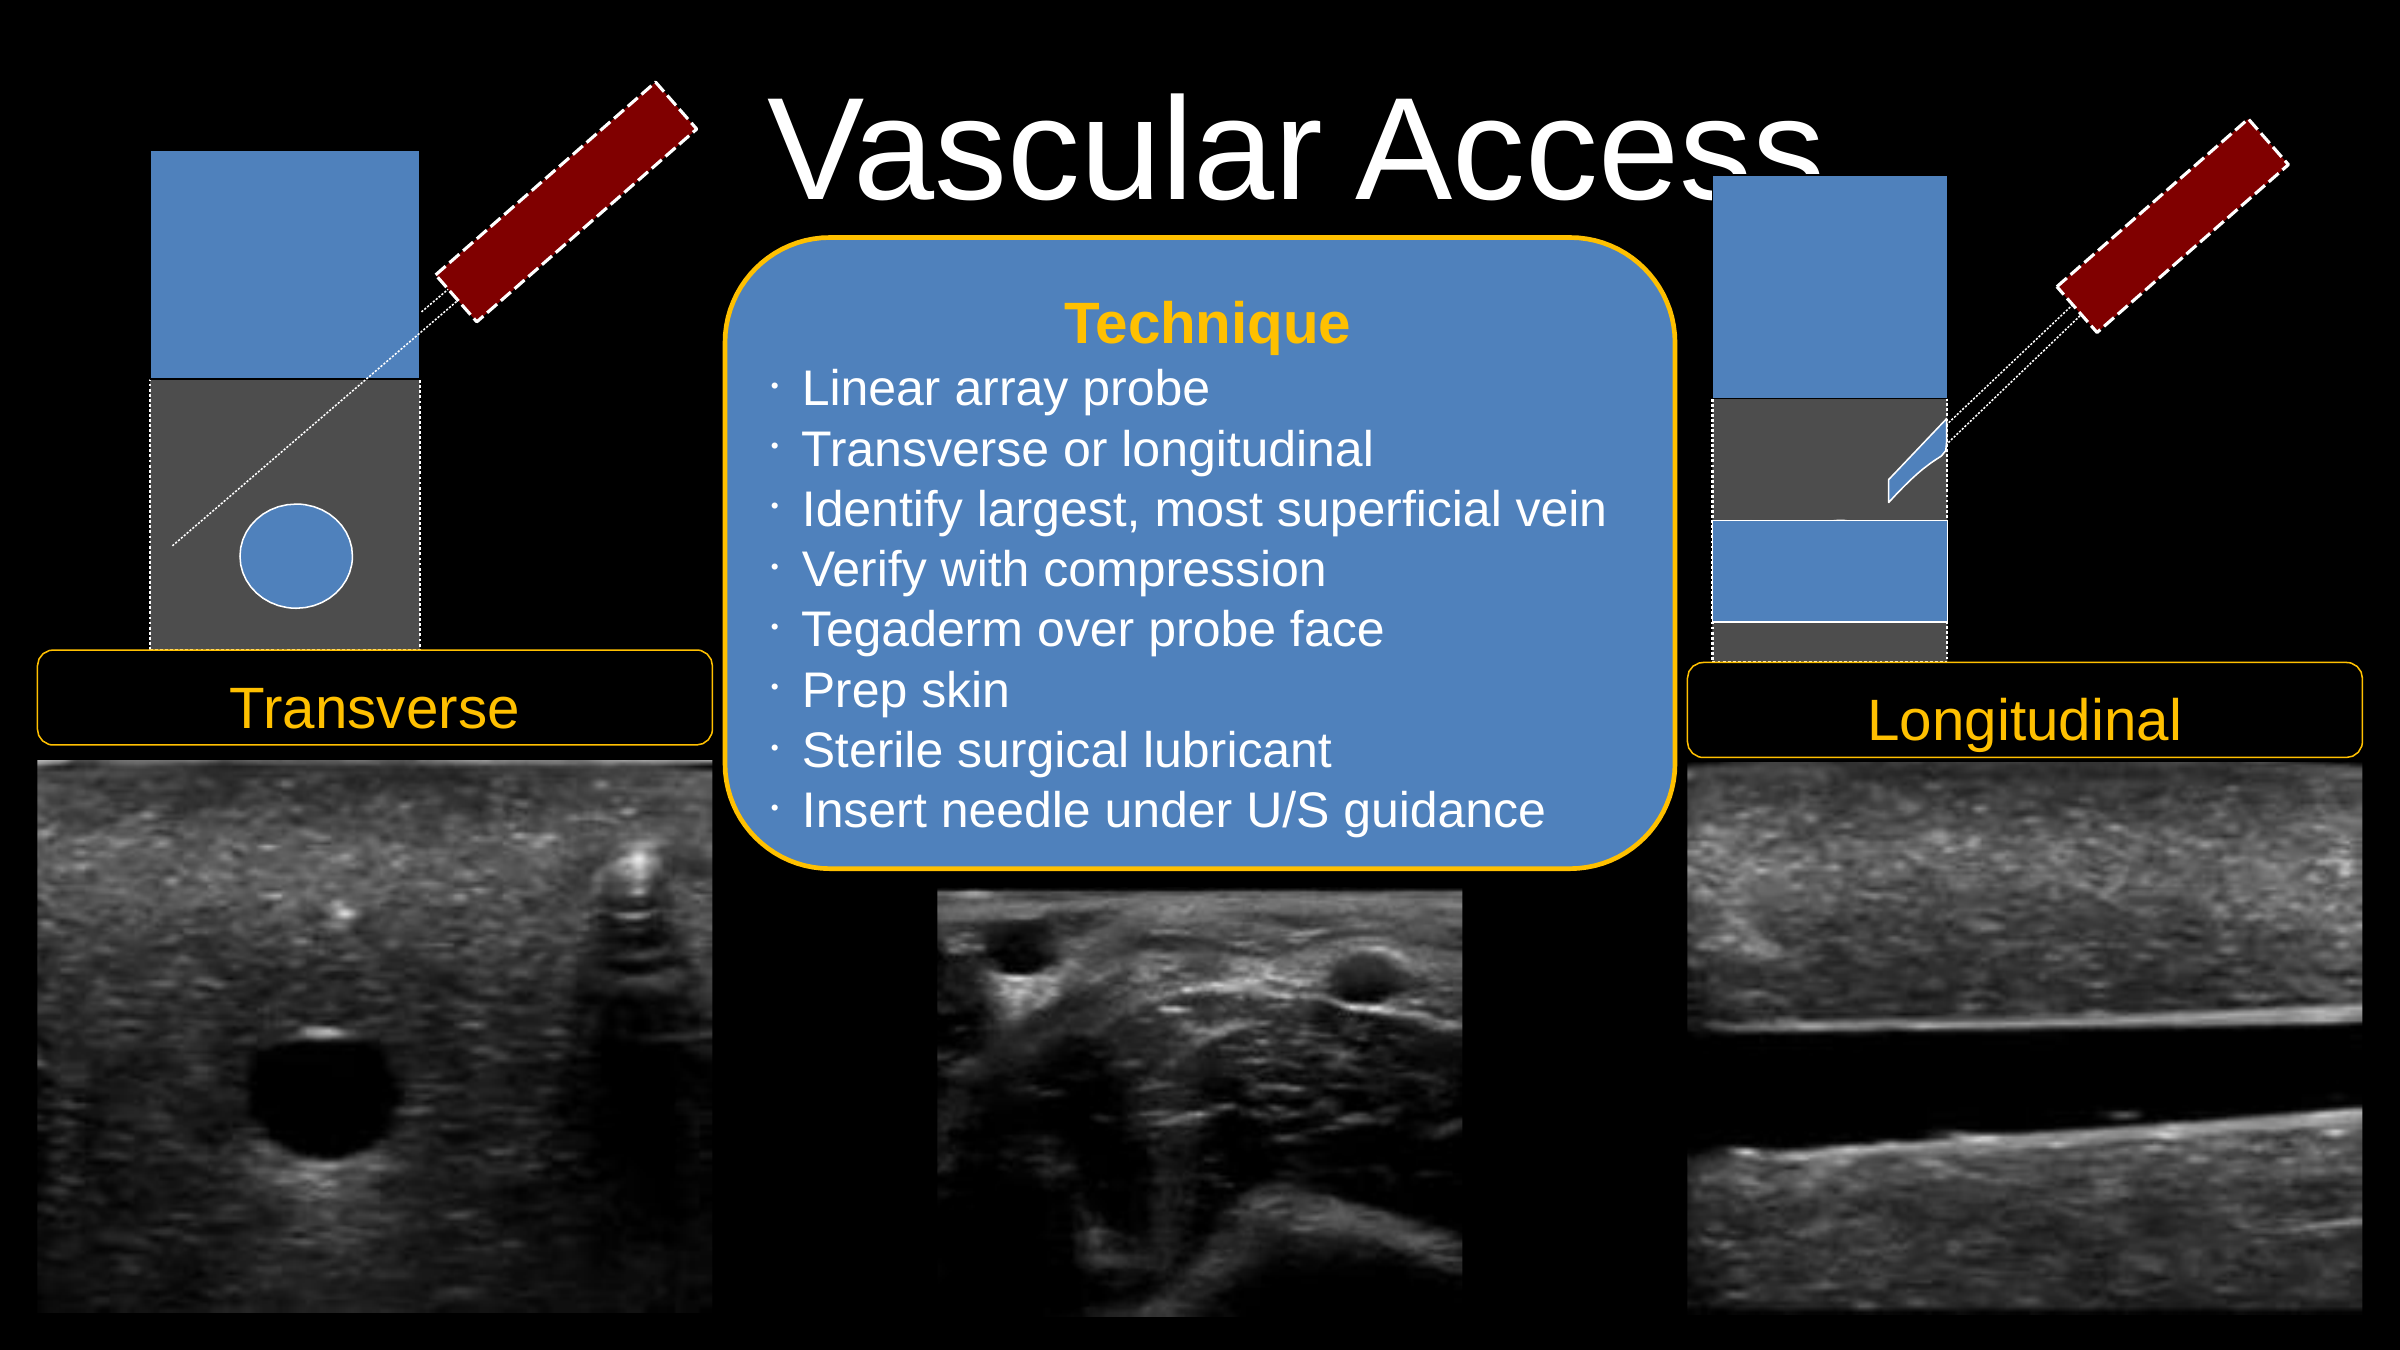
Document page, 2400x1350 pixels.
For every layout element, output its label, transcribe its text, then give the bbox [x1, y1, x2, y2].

text_box Longitudinal [1865, 682, 2185, 753]
title Vascular Access [2161, 176, 2280, 280]
title Vascular Access [120, 54, 2280, 280]
text_box Transverse [227, 669, 522, 740]
text_box Technique Linear array probe Transverse or longitudinal Identify largest, most superficial vein Verify with compression Tegaderm over probe face Prep skin Sterile surgical lubricant Insert needle under U/S guidance [768, 285, 1610, 838]
text_box [0, 0, 2400, 1350]
